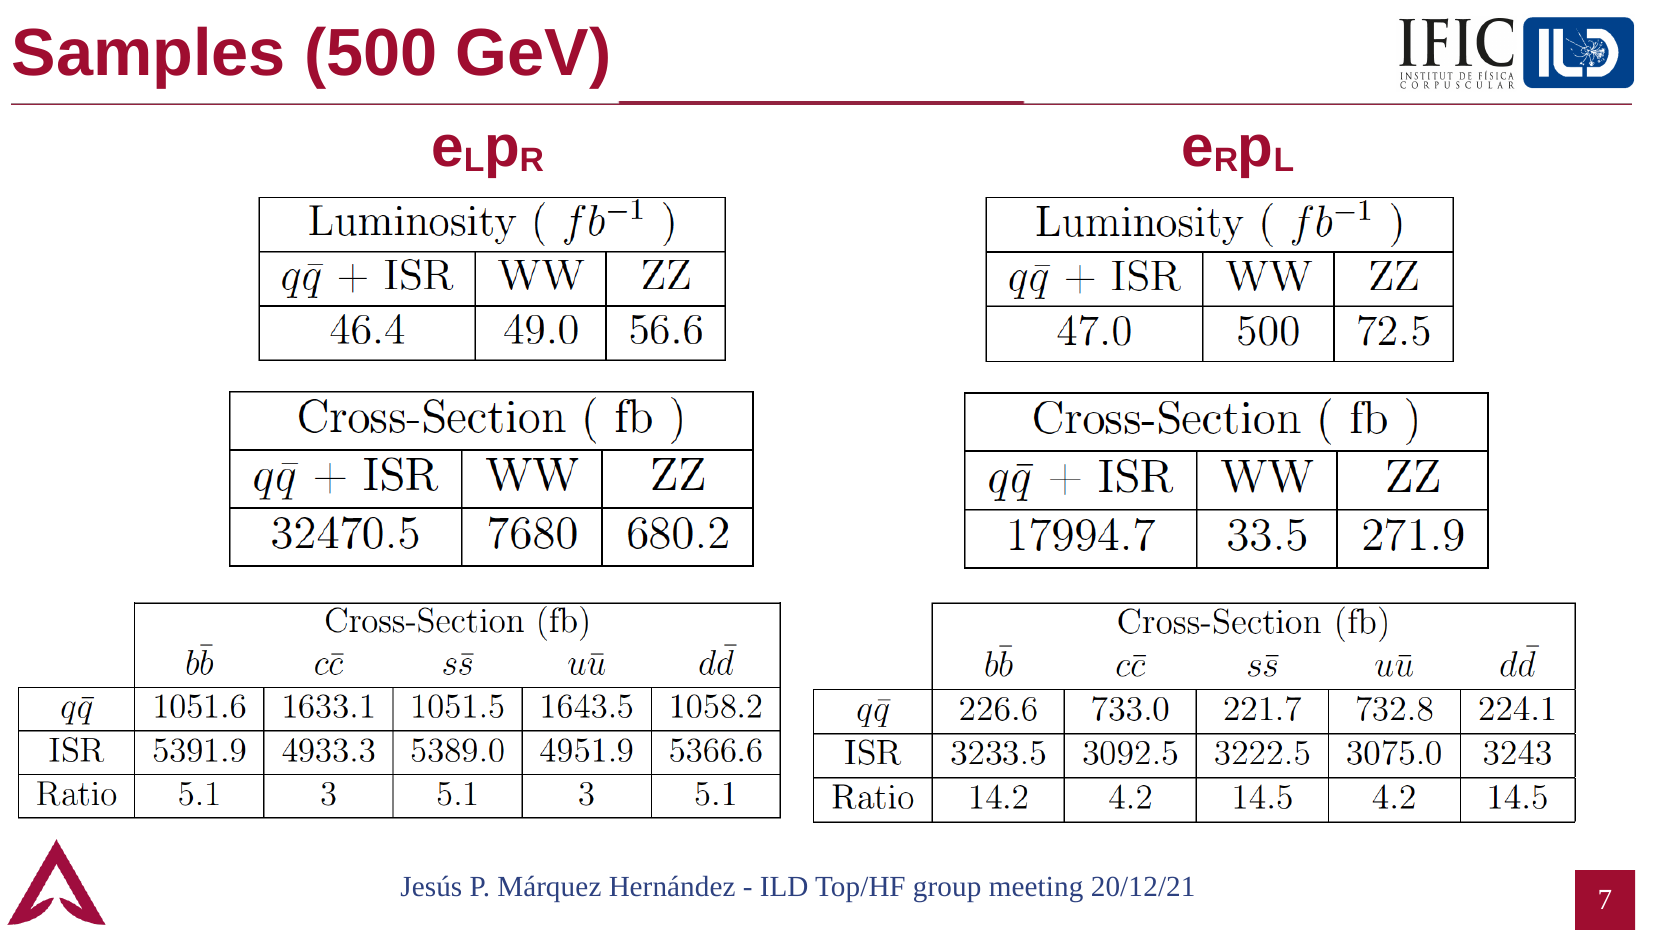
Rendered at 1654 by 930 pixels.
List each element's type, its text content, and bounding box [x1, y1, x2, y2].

picture [960, 389, 1492, 571]
picture [11, 101, 1632, 105]
picture [982, 194, 1456, 365]
picture [1500, 16, 1517, 92]
picture [1522, 14, 1635, 90]
text_box eLpR [405, 106, 571, 194]
picture [7, 839, 106, 925]
text_box eRpL [1155, 106, 1321, 194]
picture [15, 599, 783, 820]
picture [255, 194, 728, 363]
title Samples (500 GeV) [11, 14, 1500, 102]
picture [810, 599, 1578, 826]
picture [225, 387, 757, 571]
